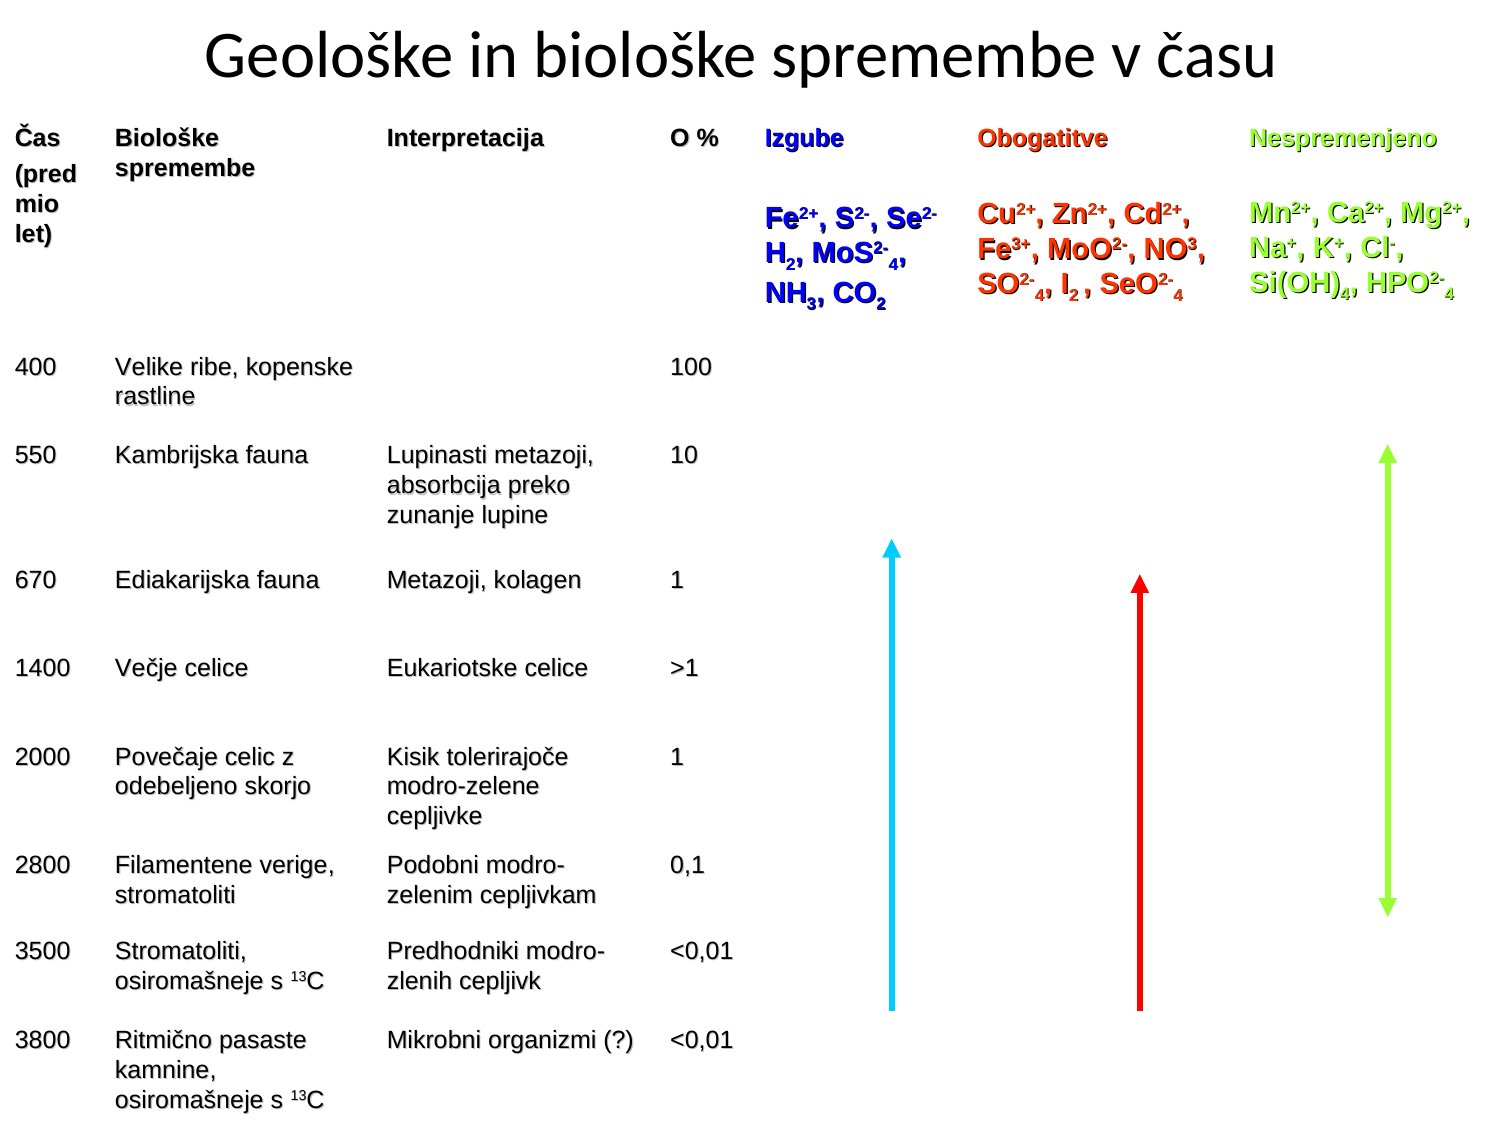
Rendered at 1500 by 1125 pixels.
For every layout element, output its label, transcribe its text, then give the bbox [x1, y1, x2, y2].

table_cell [962, 556, 1234, 644]
table_cell [1234, 644, 1385, 732]
table_cell [1143, 644, 1234, 732]
table_header Biološke spremembe [100, 114, 372, 342]
table_cell Podobni modro-zelenim cepljivkam [372, 841, 655, 927]
table_cell 1400 [0, 644, 100, 732]
table_cell [895, 556, 962, 644]
table_cell Metazoji, kolagen [372, 556, 655, 644]
table_cell [1391, 732, 1500, 841]
table_cell Večje celice [100, 644, 372, 732]
table_cell [962, 732, 1137, 841]
table_cell Ediakarijska fauna [100, 556, 372, 644]
table_cell 3500 [0, 927, 100, 1016]
table_cell [895, 732, 962, 841]
table_cell Kisik tolerirajoče modro-zelene cepljivke [372, 732, 655, 841]
table_cell [750, 927, 962, 1016]
table_cell Filamentene verige, stromatoliti [100, 841, 372, 927]
table_cell 0,1 [655, 841, 750, 927]
table_cell [962, 1016, 1234, 1125]
table_cell 670 [0, 556, 100, 644]
table_header Izgube Fe2+, S2-, Se2- H2, MoS2-4, NH3, CO2 [750, 114, 962, 342]
table_cell [372, 342, 655, 431]
table_header Čas (pred mio let) [0, 114, 100, 342]
table_cell 100 [655, 342, 750, 431]
table_cell Velike ribe, kopenske rastline [100, 342, 372, 431]
table_cell [1234, 1016, 1500, 1125]
table_header Obogatitve Cu2+, Zn2+, Cd2+, Fe3+, MoO2-, NO3, SO2-4, I2 , SeO2-4 [962, 114, 1234, 342]
table_cell [1234, 431, 1500, 556]
table_cell [962, 342, 1234, 431]
table_cell [1391, 644, 1500, 732]
table_cell [962, 431, 1234, 556]
table_cell 1 [655, 732, 750, 841]
table_cell 3800 [0, 1016, 100, 1125]
table_cell Mikrobni organizmi (?) [372, 1016, 655, 1125]
table_cell Predhodniki modro-zlenih cepljivk [372, 927, 655, 1016]
table_cell [1234, 556, 1385, 644]
table_cell [895, 644, 962, 732]
table_header O % [655, 114, 750, 342]
table_cell 550 [0, 431, 100, 556]
table_cell [1234, 732, 1385, 841]
table_cell Lupinasti metazoji, absorbcija preko zunanje lupine [372, 431, 655, 556]
table_cell [1391, 556, 1500, 644]
table_cell Ritmično pasaste kamnine, osiromašneje s 13C [100, 1016, 372, 1125]
table_cell [962, 927, 1234, 1016]
table_cell [750, 732, 889, 841]
table_cell <0,01 [655, 927, 750, 1016]
table_cell 10 [655, 431, 750, 556]
table_cell [1234, 927, 1500, 1016]
table_cell [750, 342, 962, 431]
table_cell [1143, 841, 1234, 927]
table_cell [1234, 342, 1500, 431]
title Geološke in biološke spremembe v času [0, 0, 1500, 100]
table_cell 1 [655, 556, 750, 644]
table_cell [1234, 841, 1500, 927]
table_cell [750, 841, 889, 927]
table_cell [962, 644, 1137, 732]
table_cell Stromatoliti, osiromašneje s 13C [100, 927, 372, 1016]
table_header Interpretacija [372, 114, 655, 342]
table_cell Kambrijska fauna [100, 431, 372, 556]
table_cell <0,01 [655, 1016, 750, 1125]
table_cell [1143, 732, 1234, 841]
table_cell 2800 [0, 841, 100, 927]
table_cell Eukariotske celice [372, 644, 655, 732]
table_cell [750, 556, 889, 644]
table_cell [895, 841, 962, 927]
table_cell 400 [0, 342, 100, 431]
table_header Nespremenjeno Mn2+, Ca2+, Mg2+, Na+, K+, Cl-, Si(OH)4, HPO2-4 [1234, 114, 1500, 342]
table_cell [750, 1016, 962, 1125]
table_cell 2000 [0, 732, 100, 841]
table_cell [750, 644, 889, 732]
table_cell [750, 431, 962, 556]
table_cell [962, 841, 1137, 927]
table_cell >1 [655, 644, 750, 732]
table_cell Povečaje celic z odebeljeno skorjo [100, 732, 372, 841]
